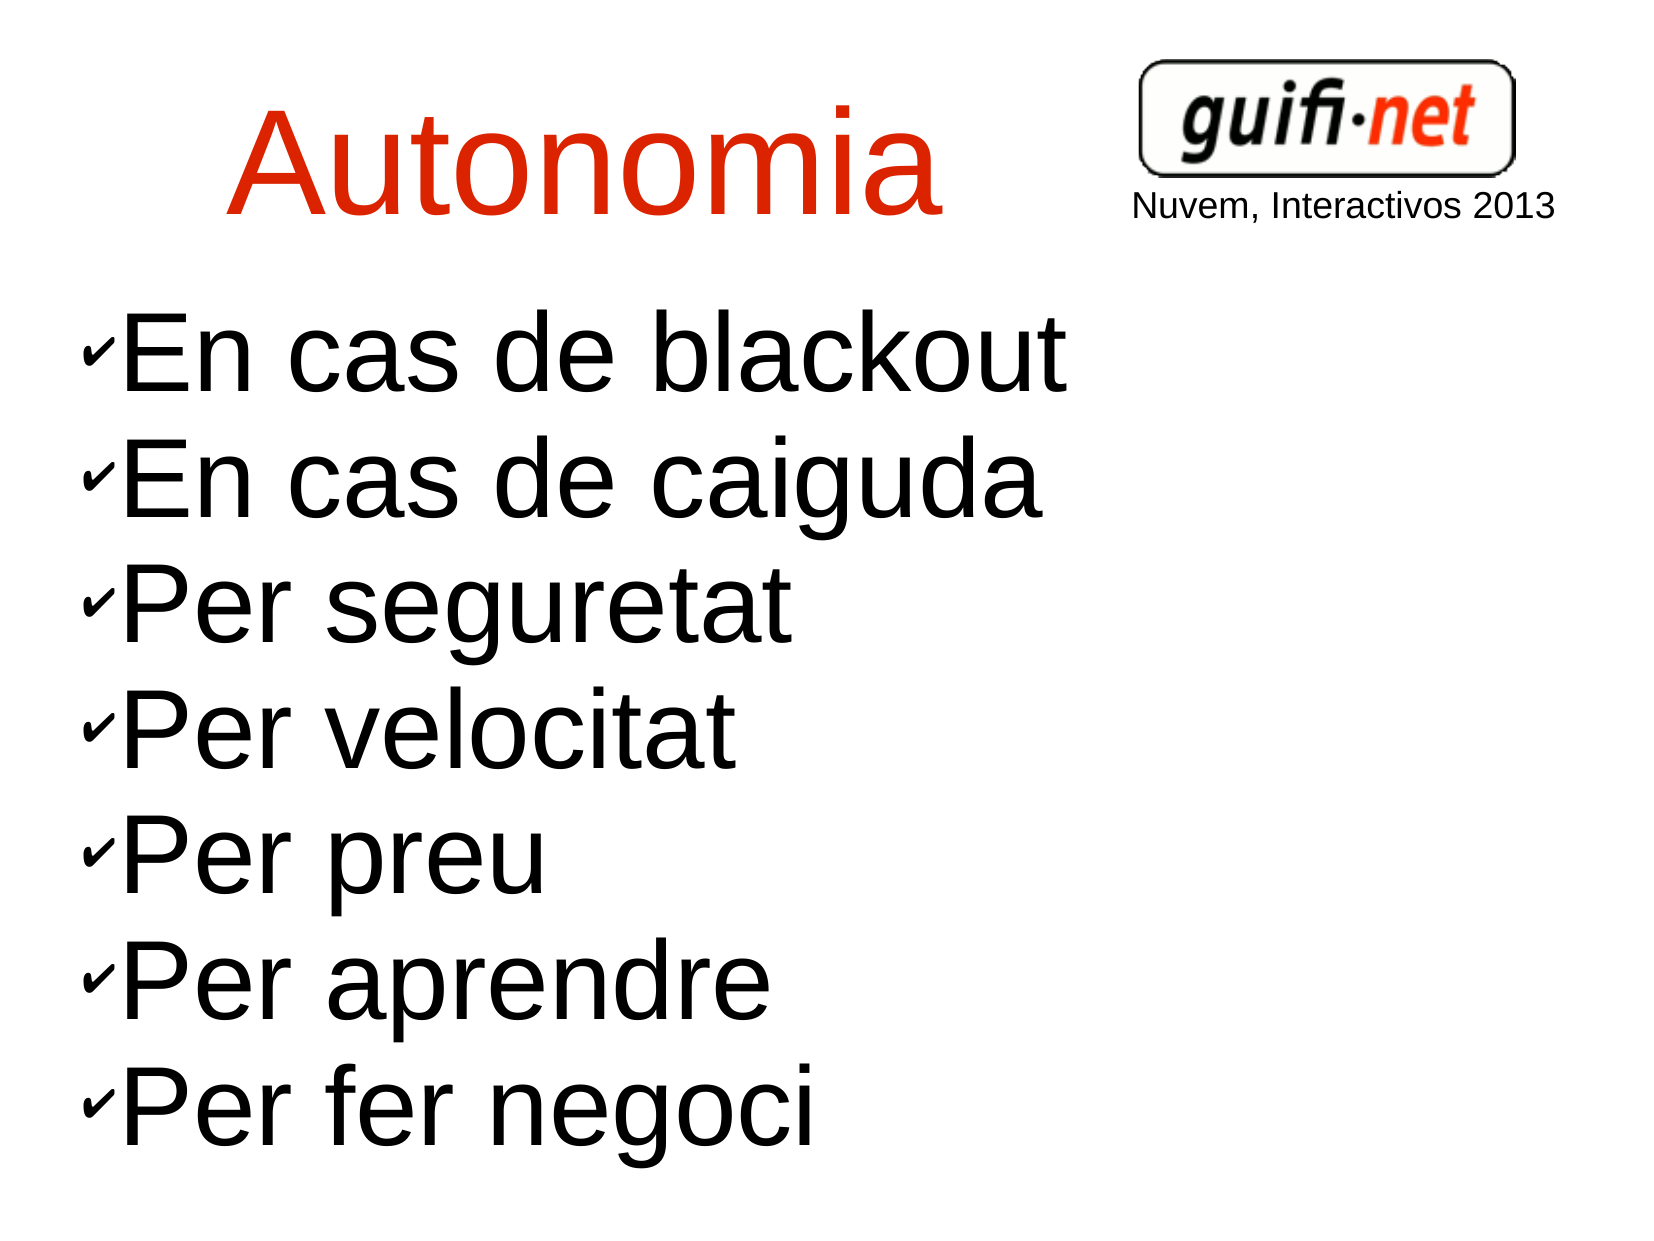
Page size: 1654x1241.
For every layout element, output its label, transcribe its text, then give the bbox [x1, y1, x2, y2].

text_box Nuvem, Interactivos 2013 [1093, 177, 1654, 235]
picture [1137, 59, 1516, 177]
title Autonomia [76, 66, 1093, 259]
